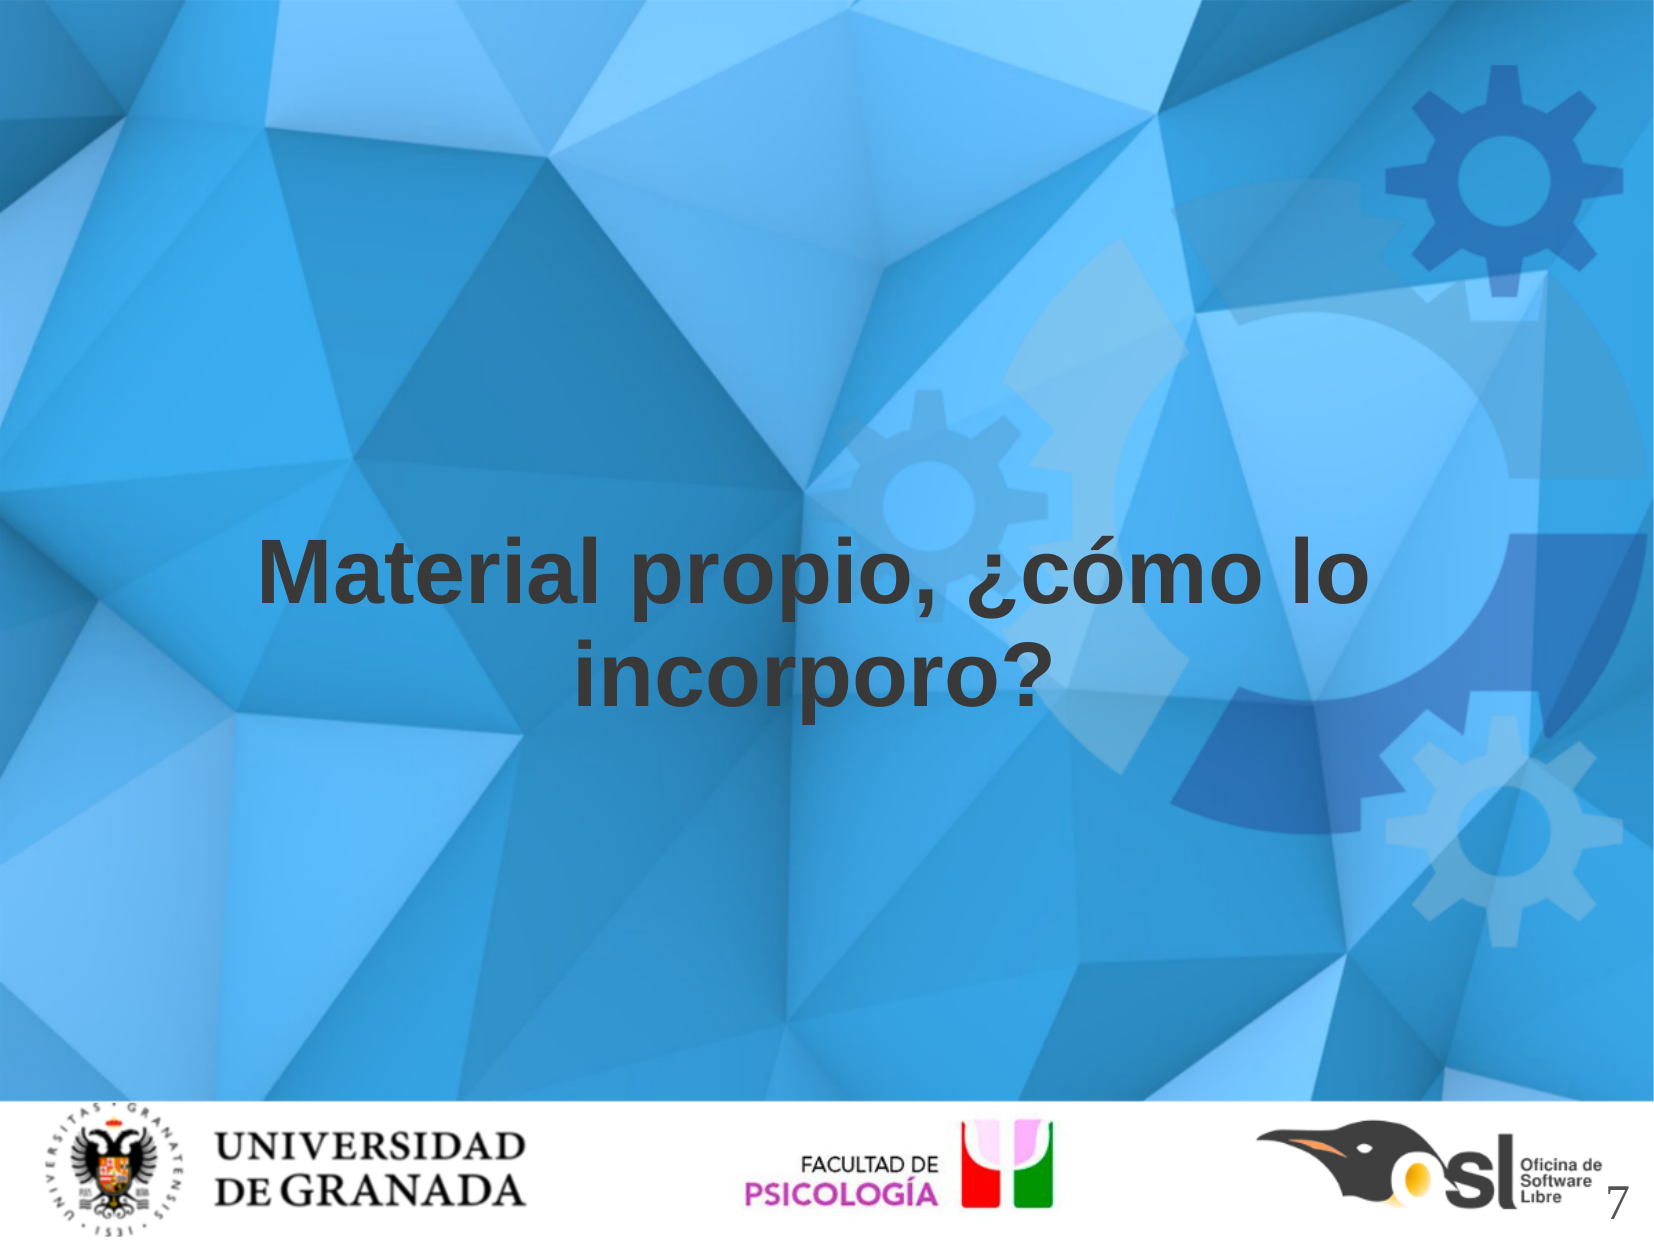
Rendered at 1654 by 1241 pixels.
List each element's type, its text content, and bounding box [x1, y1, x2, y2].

title Material propio, ¿cómo lo incorporo? [70, 519, 1559, 727]
picture [0, 0, 1654, 1241]
